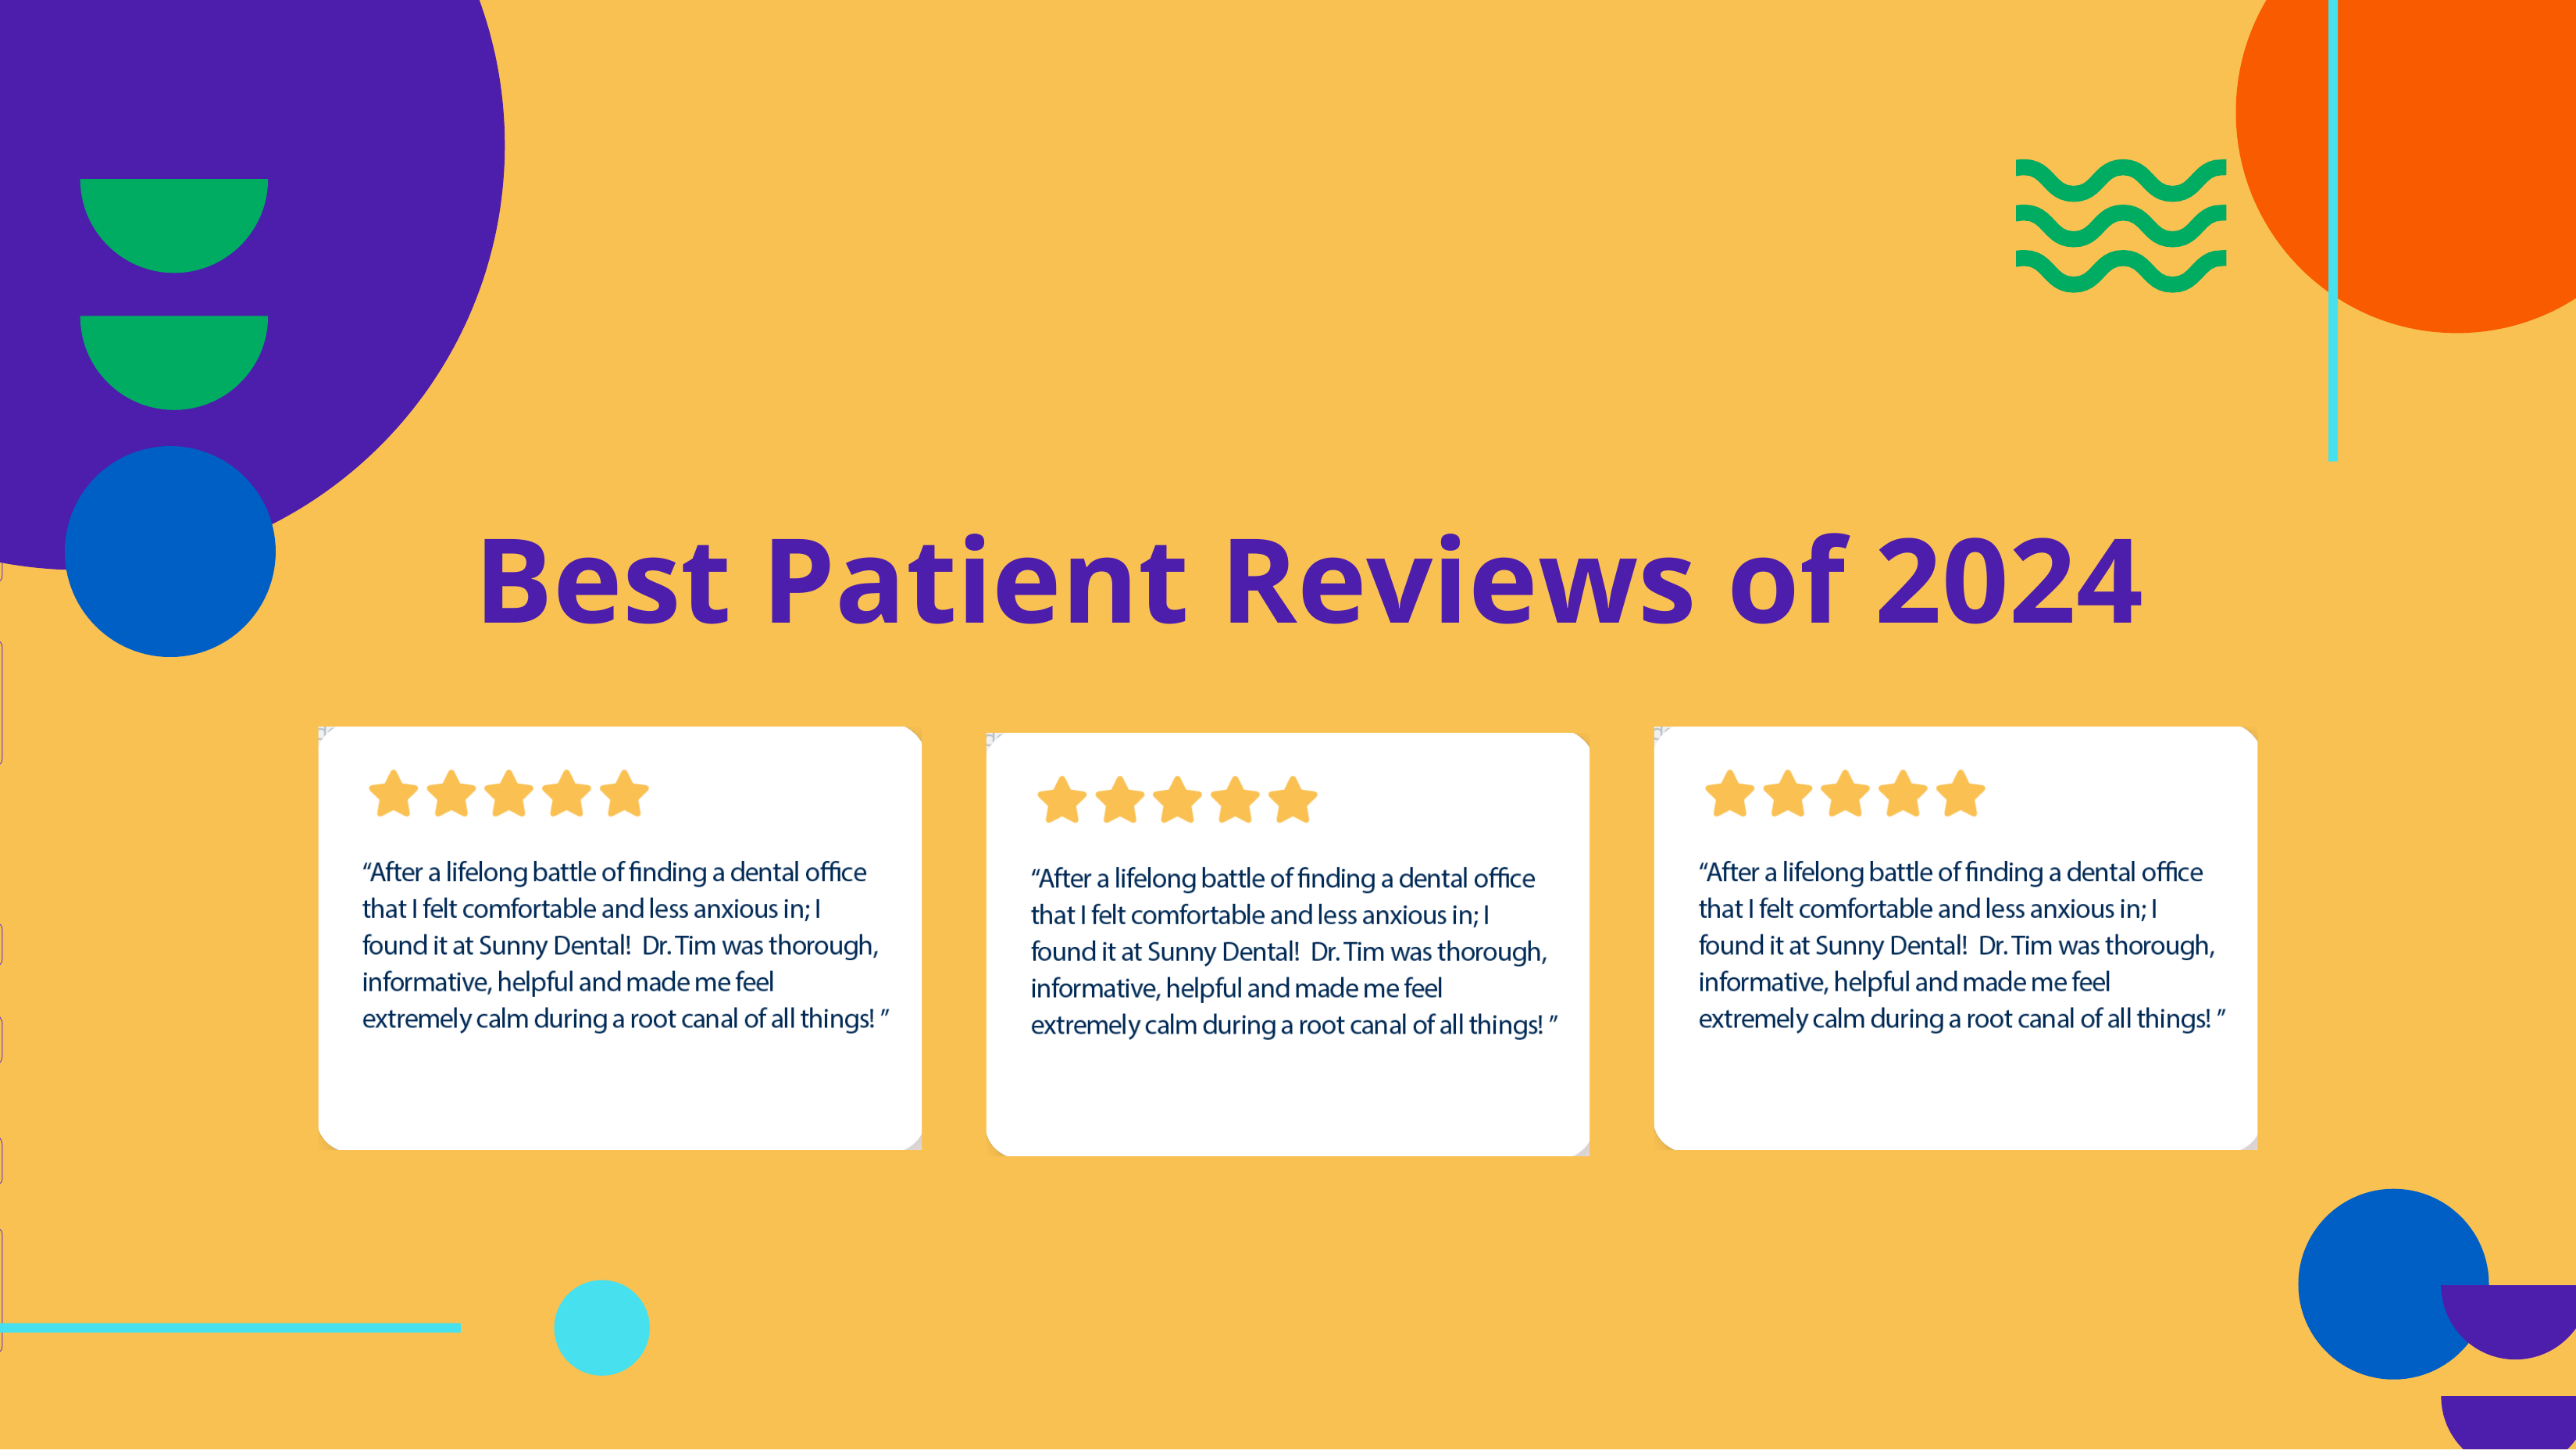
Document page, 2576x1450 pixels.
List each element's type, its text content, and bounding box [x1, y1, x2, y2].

text_box [0, 0, 505, 658]
picture [1654, 727, 2258, 1150]
text_box [2298, 1188, 2576, 1380]
text_box [554, 1280, 650, 1376]
text_box [2016, 249, 2227, 293]
text_box [2016, 159, 2227, 202]
picture [318, 727, 922, 1150]
text_box [2235, 0, 2576, 462]
text_box Best Patient Reviews of 2024 [411, 500, 2208, 654]
picture [986, 733, 1590, 1156]
text_box [0, 1323, 461, 1333]
text_box [2016, 204, 2227, 248]
text_box [2441, 1396, 2576, 1450]
